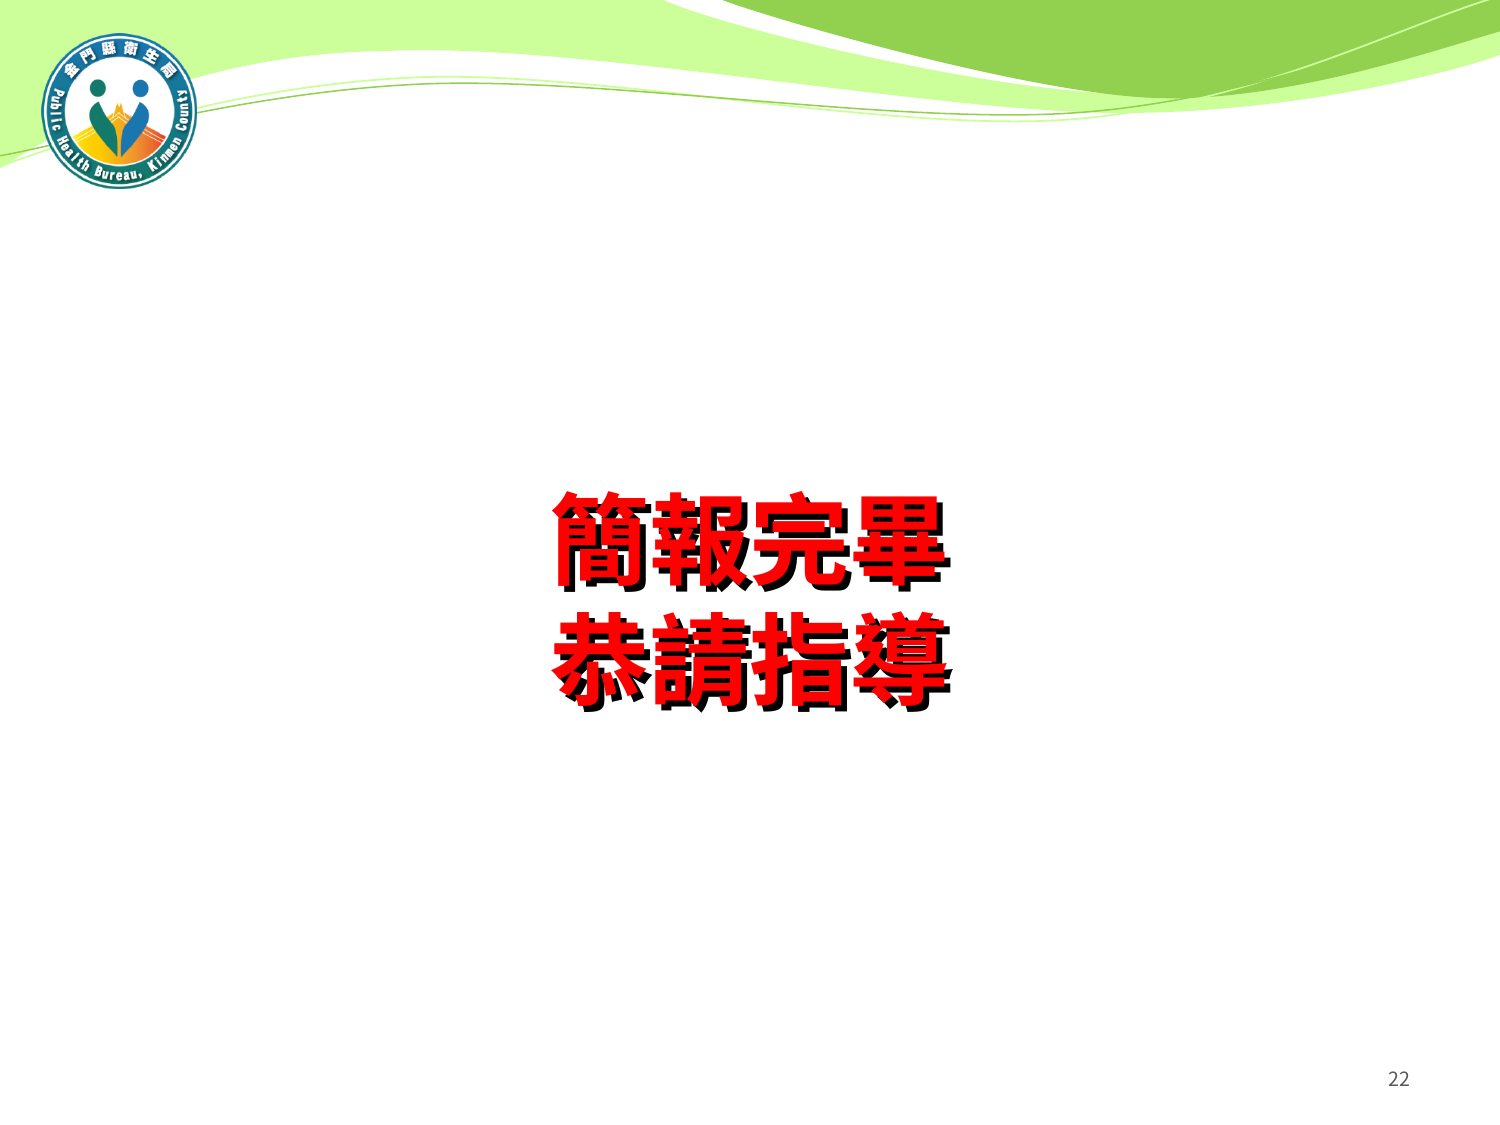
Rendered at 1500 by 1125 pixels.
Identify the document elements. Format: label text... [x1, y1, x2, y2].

picture [41, 33, 197, 189]
text_box 簡報完畢 恭請指導 [112, 432, 1388, 764]
text_box <編號> [1222, 1058, 1426, 1103]
